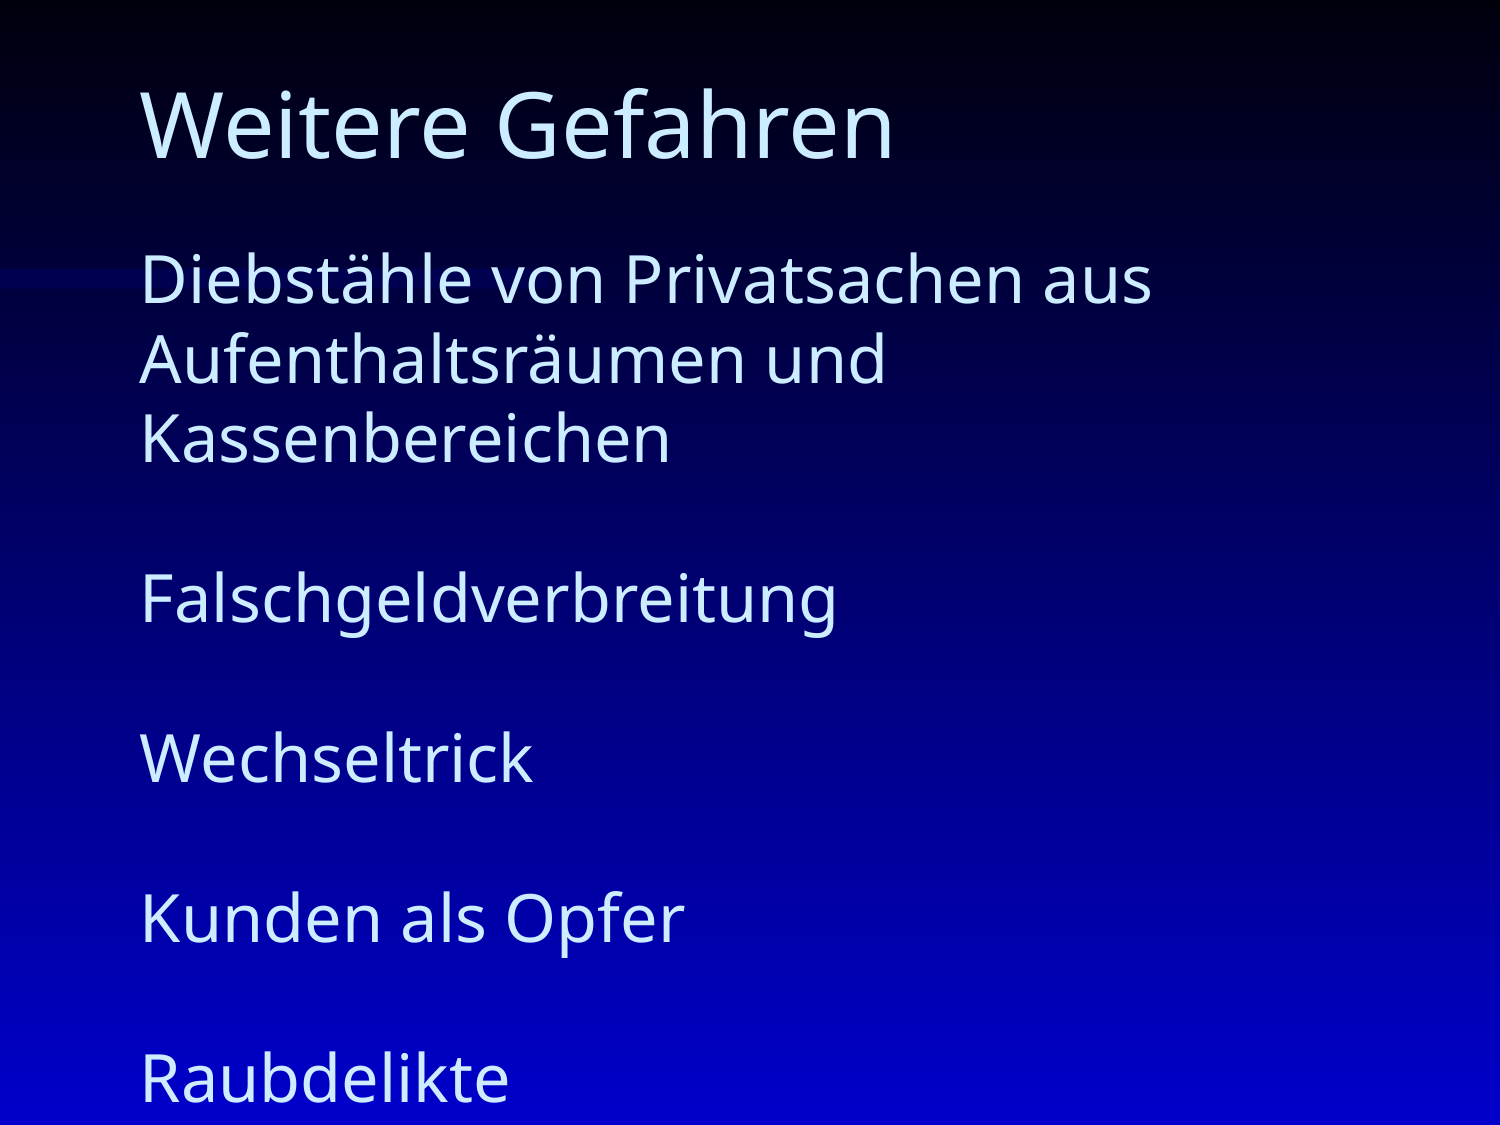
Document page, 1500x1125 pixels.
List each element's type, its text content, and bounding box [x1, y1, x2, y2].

text_box Weitere Gefahren Diebstähle von Privatsachen aus Aufenthaltsräumen und Kassenbereichen Falschgeldverbreitung Wechseltrick Kunden als Opfer Raubdelikte [124, 58, 1414, 1125]
